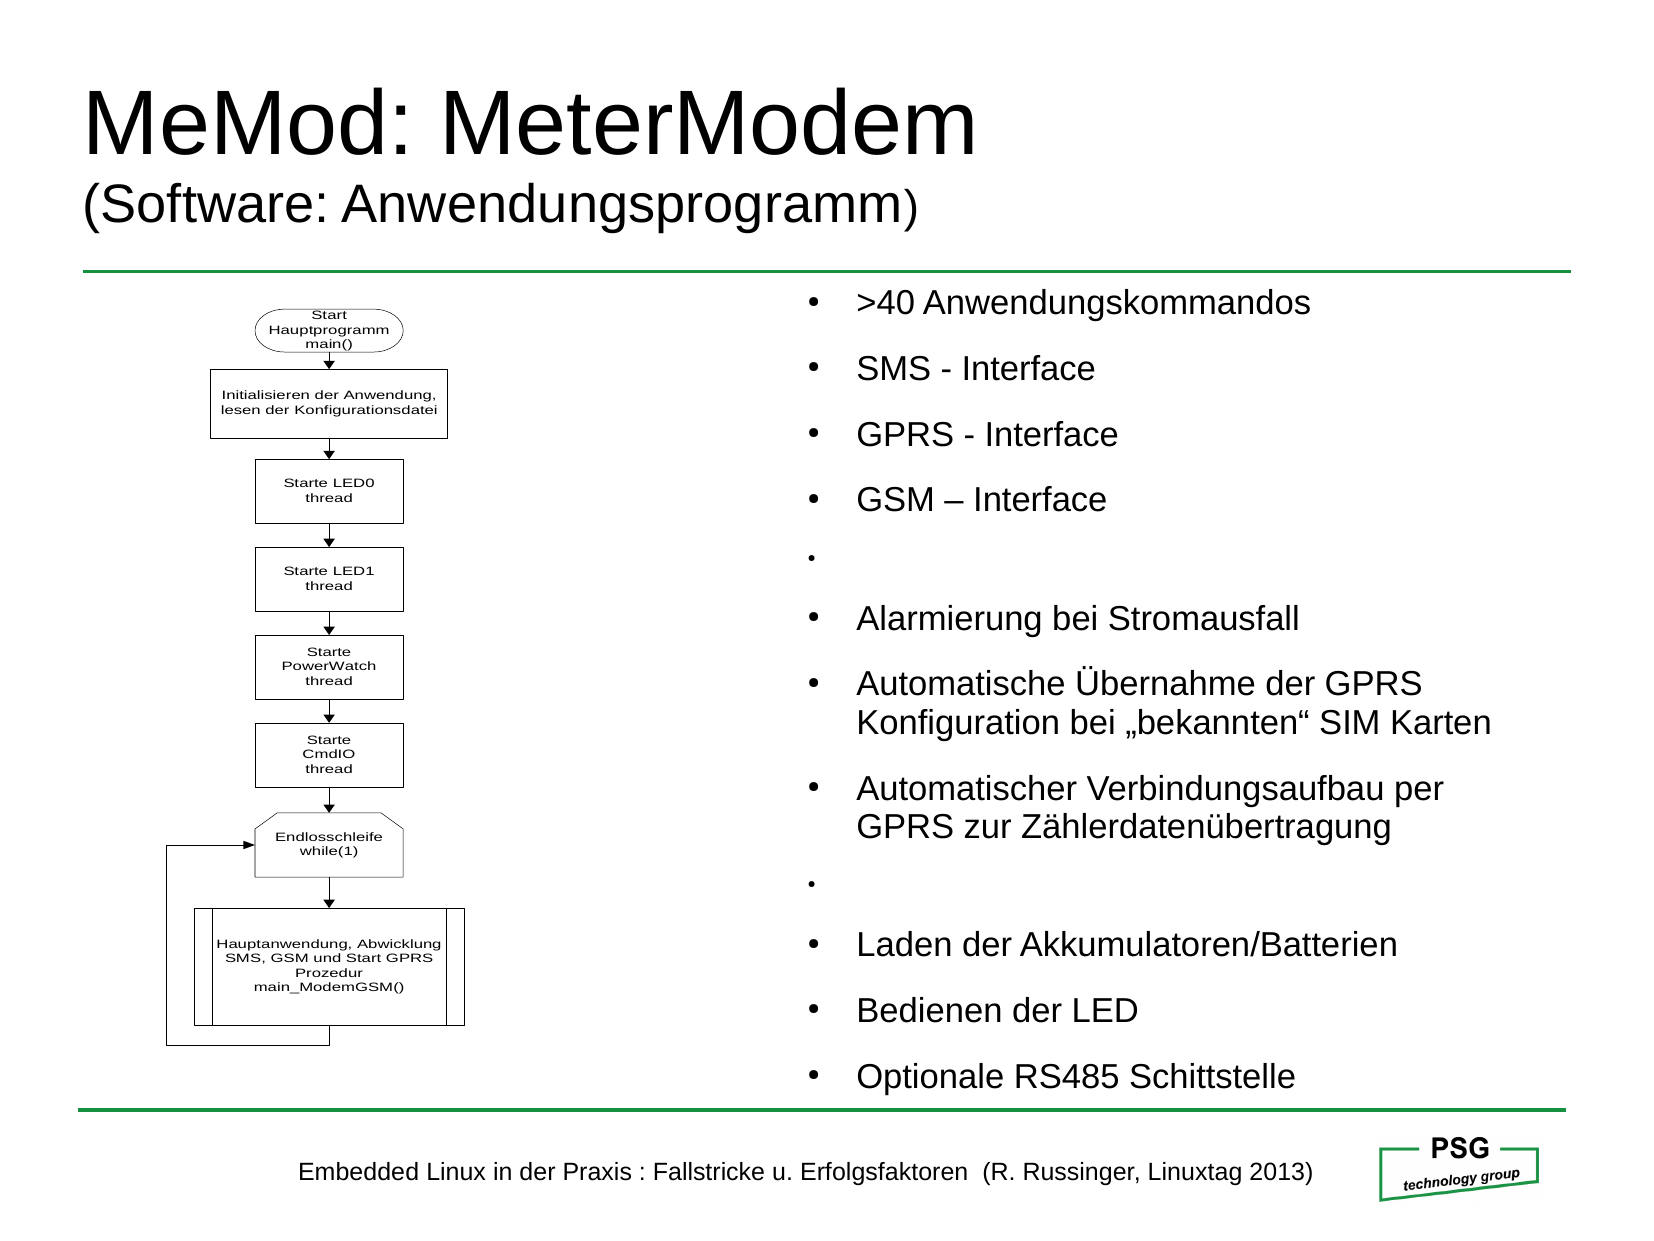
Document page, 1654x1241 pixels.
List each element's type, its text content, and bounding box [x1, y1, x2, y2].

title MeMod: MeterModem (Software: Anwendungsprogramm) [82, 49, 1571, 257]
list >40 Anwendungskommandos SMS - Interface GPRS - Interface GSM – Interface Alarmierung bei Stromausfall Automatische Übernahme der GPRS Konfiguration bei „bekannten“ SIM Karten Automatischer Verbindungsaufbau per GPRS zur Zählerdatenübertragung Laden der Akkumulatoren/Batterien Bedienen der LED Optionale RS485 Schittstelle [791, 283, 1524, 1099]
picture [1375, 1134, 1543, 1205]
chart [121, 307, 467, 1057]
